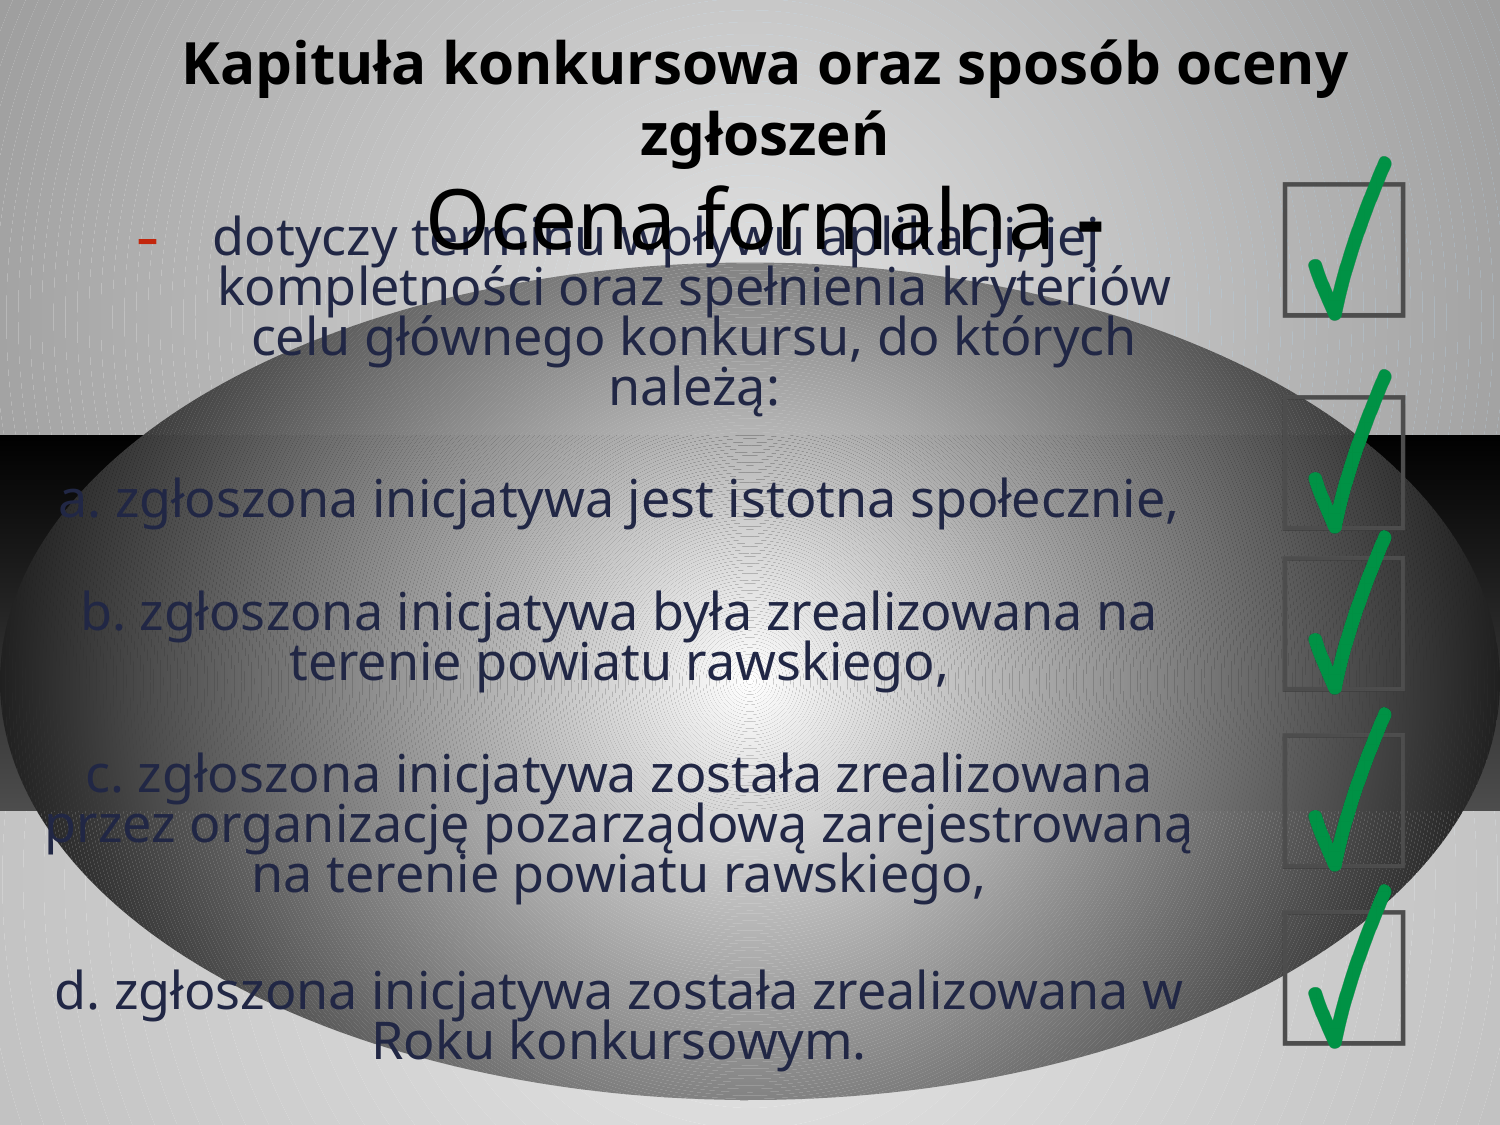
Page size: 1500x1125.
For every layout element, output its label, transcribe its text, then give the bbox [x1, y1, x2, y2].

picture [1269, 361, 1412, 1059]
title Kapituła konkursowa oraz sposób oceny zgłoszeń Ocena formalna - [17, 19, 1483, 185]
picture [1269, 149, 1412, 331]
subtitle dotyczy terminu wpływu aplikacji, jej kompletności oraz spełnienia kryteriów celu głównego konkursu, do których należą: a. zgłoszona inicjatywa jest istotna społecznie, b. zgłoszona inicjatywa była zrealizowana na terenie powiatu rawskiego, c. zgłoszona inicjatywa została zrealizowana przez organizację pozarządową zarejestrowaną na terenie powiatu rawskiego, d. zgłoszona inicjatywa została zrealizowana w Roku konkursowym. [4, 208, 1235, 1106]
